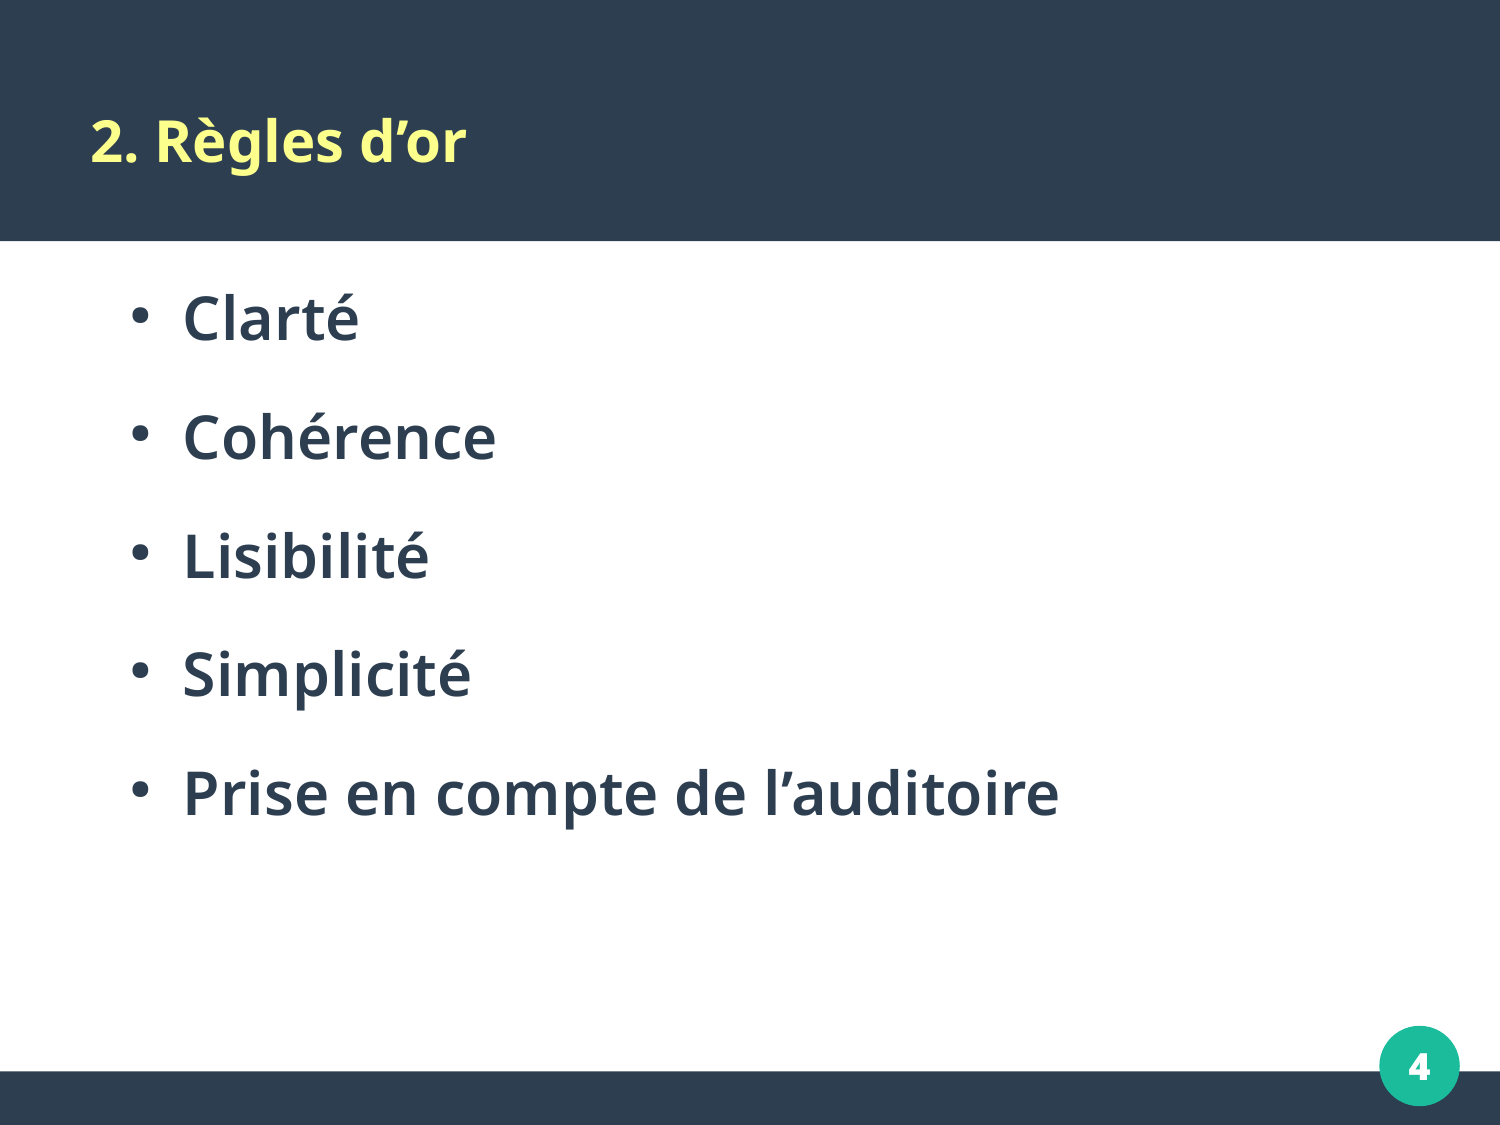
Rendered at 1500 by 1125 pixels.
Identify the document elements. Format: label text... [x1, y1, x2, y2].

title 2. Règles d’or [75, 45, 1426, 233]
list Clarté Cohérence Lisibilité Simplicité Prise en compte de l’auditoire [96, 243, 1447, 894]
